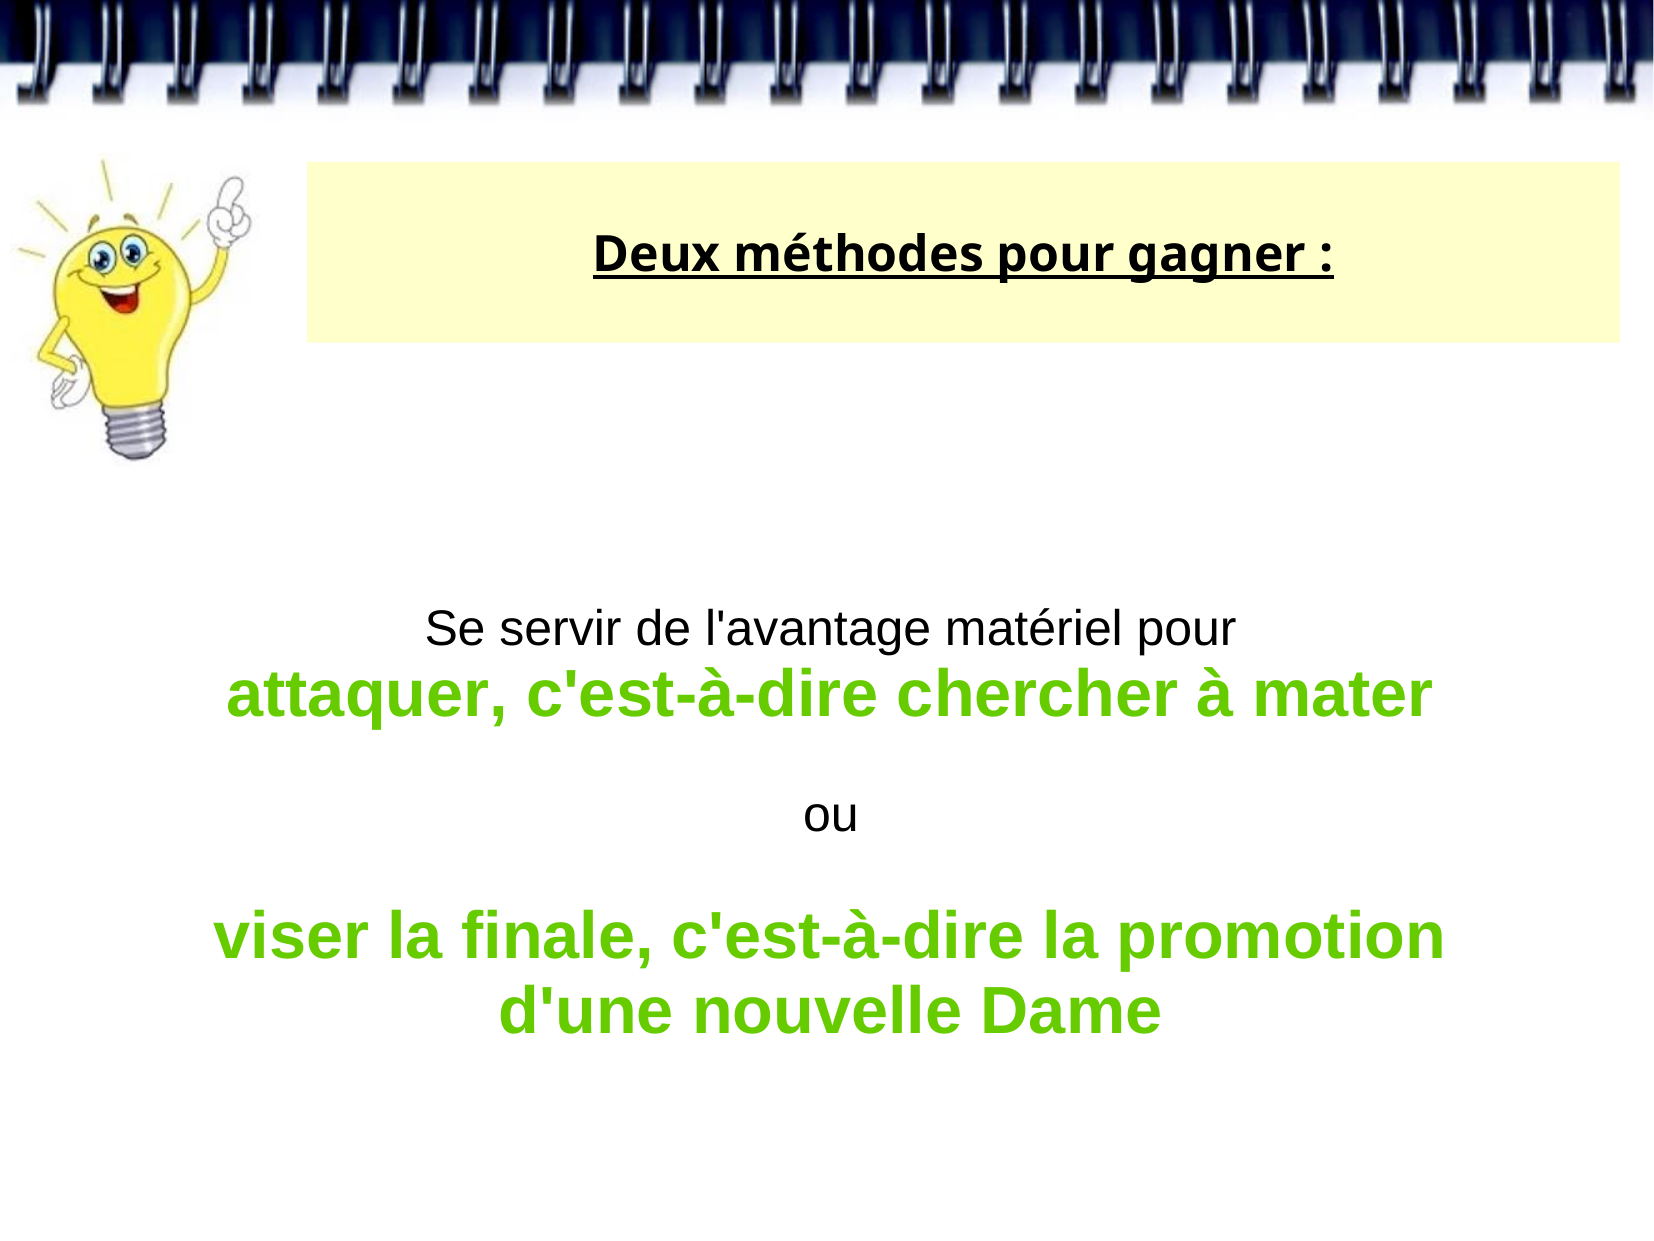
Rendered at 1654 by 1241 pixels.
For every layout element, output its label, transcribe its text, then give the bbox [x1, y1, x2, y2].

picture [10, 153, 260, 468]
picture [0, 0, 1654, 121]
title Deux méthodes pour gagner : [307, 161, 1620, 343]
subtitle Se servir de l'avantage matériel pour attaquer, c'est-à-dire chercher à mater ou viser la finale, c'est-à-dire la promotion d'une nouvelle Dame [190, 520, 1472, 1240]
